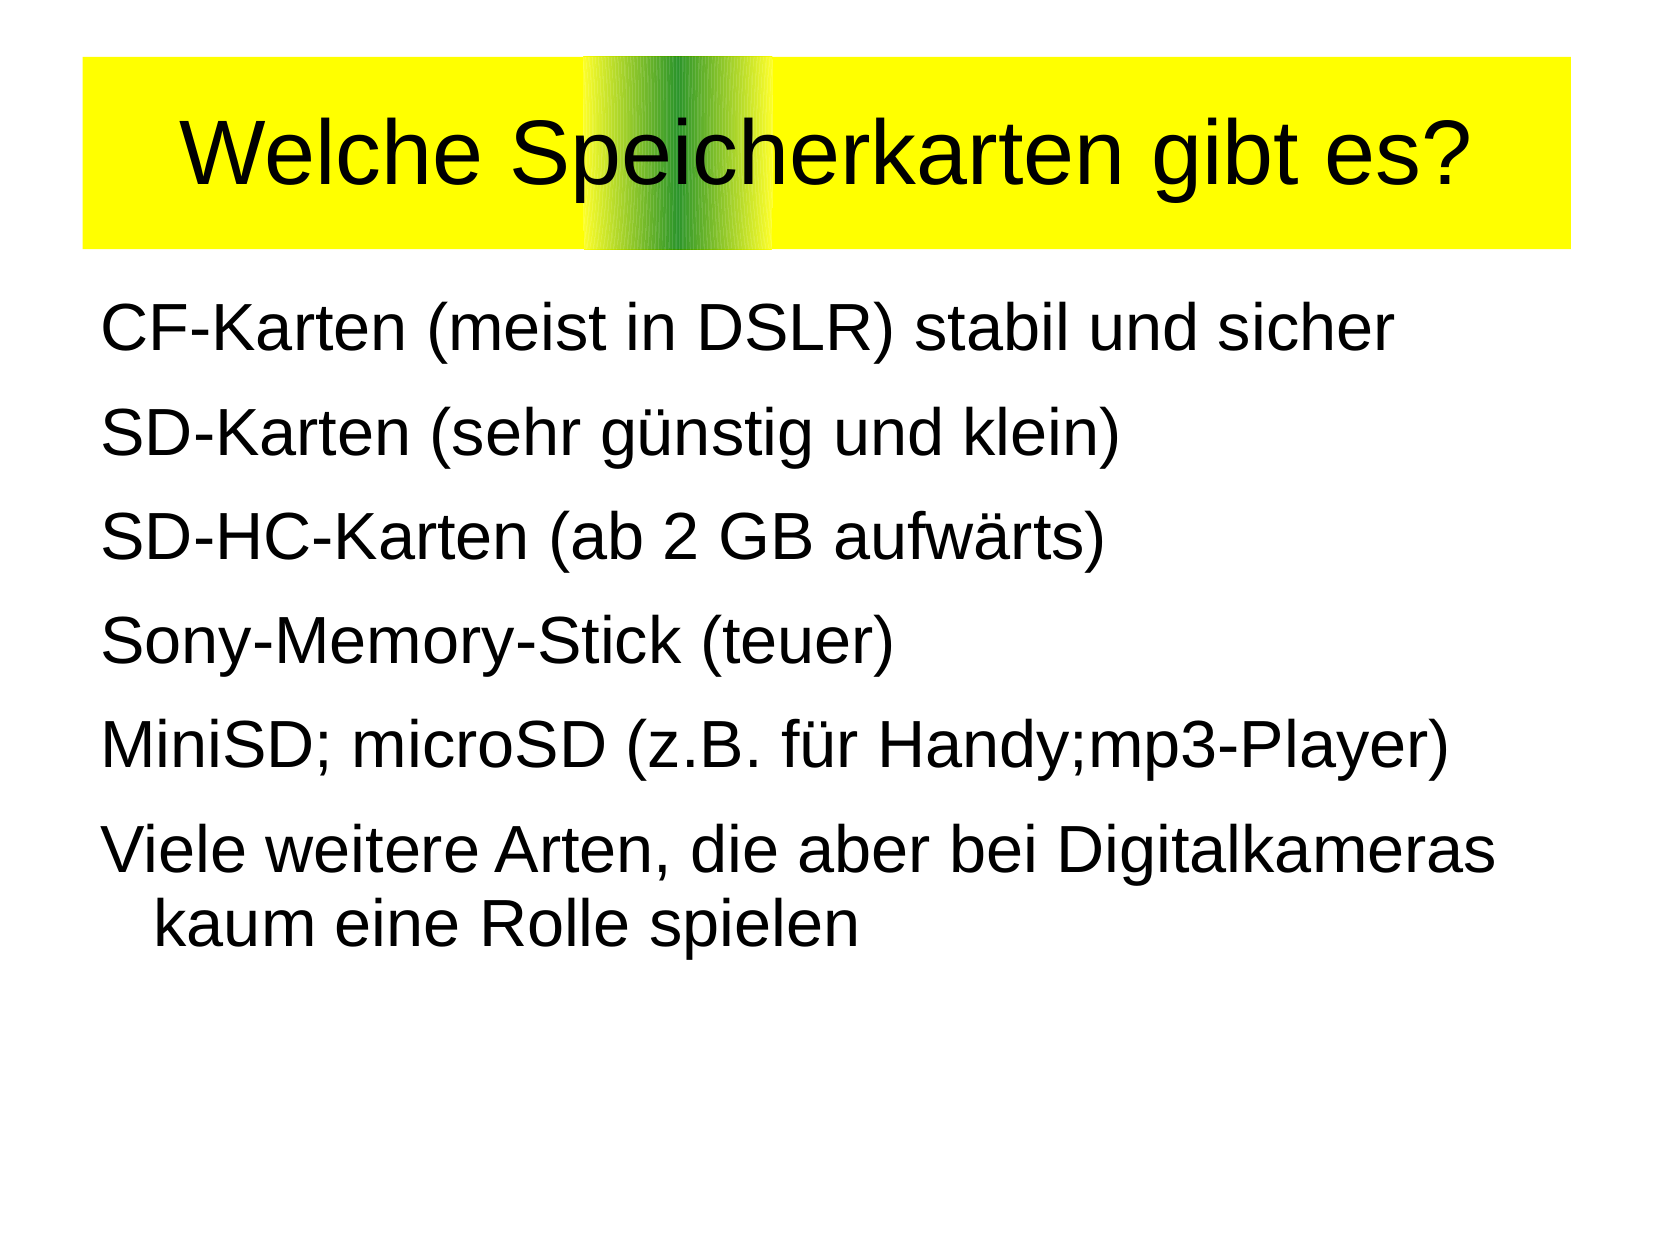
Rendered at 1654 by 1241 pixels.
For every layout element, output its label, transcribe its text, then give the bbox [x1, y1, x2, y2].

list CF-Karten (meist in DSLR) stabil und sicher SD-Karten (sehr günstig und klein) SD-HC-Karten (ab 2 GB aufwärts) Sony-Memory-Stick (teuer) MiniSD; microSD (z.B. für Handy;mp3-Player) Viele weitere Arten, die aber bei Digitalkameras kaum eine Rolle spielen [82, 290, 1571, 1094]
title Welche Speicherkarten gibt es? [82, 56, 1571, 250]
